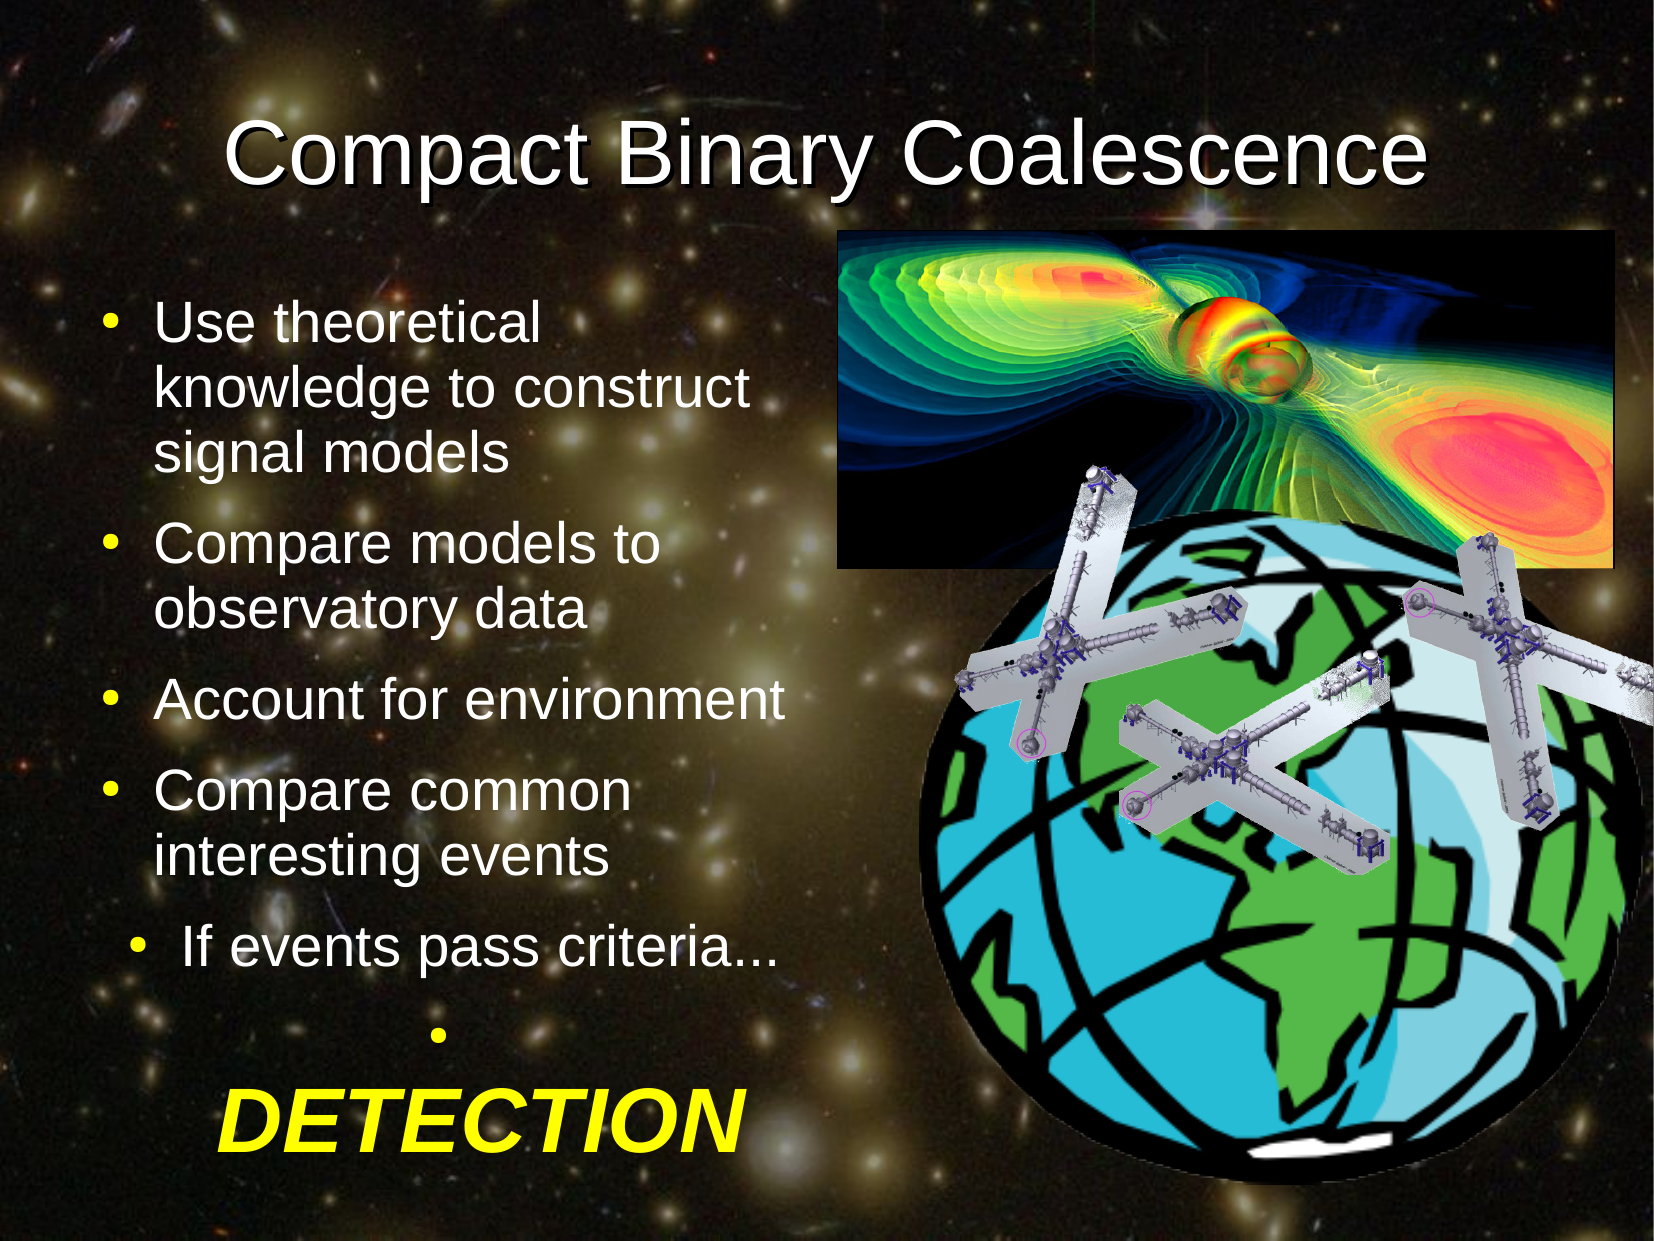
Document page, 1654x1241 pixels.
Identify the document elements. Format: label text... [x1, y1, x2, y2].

list Use theoretical knowledge to construct signal models Compare models to observatory data Account for environment Compare common interesting events If events pass criteria... DETECTION [82, 290, 809, 1173]
picture [0, 0, 1654, 1241]
title Compact Binary Coalescence [82, 56, 1571, 250]
